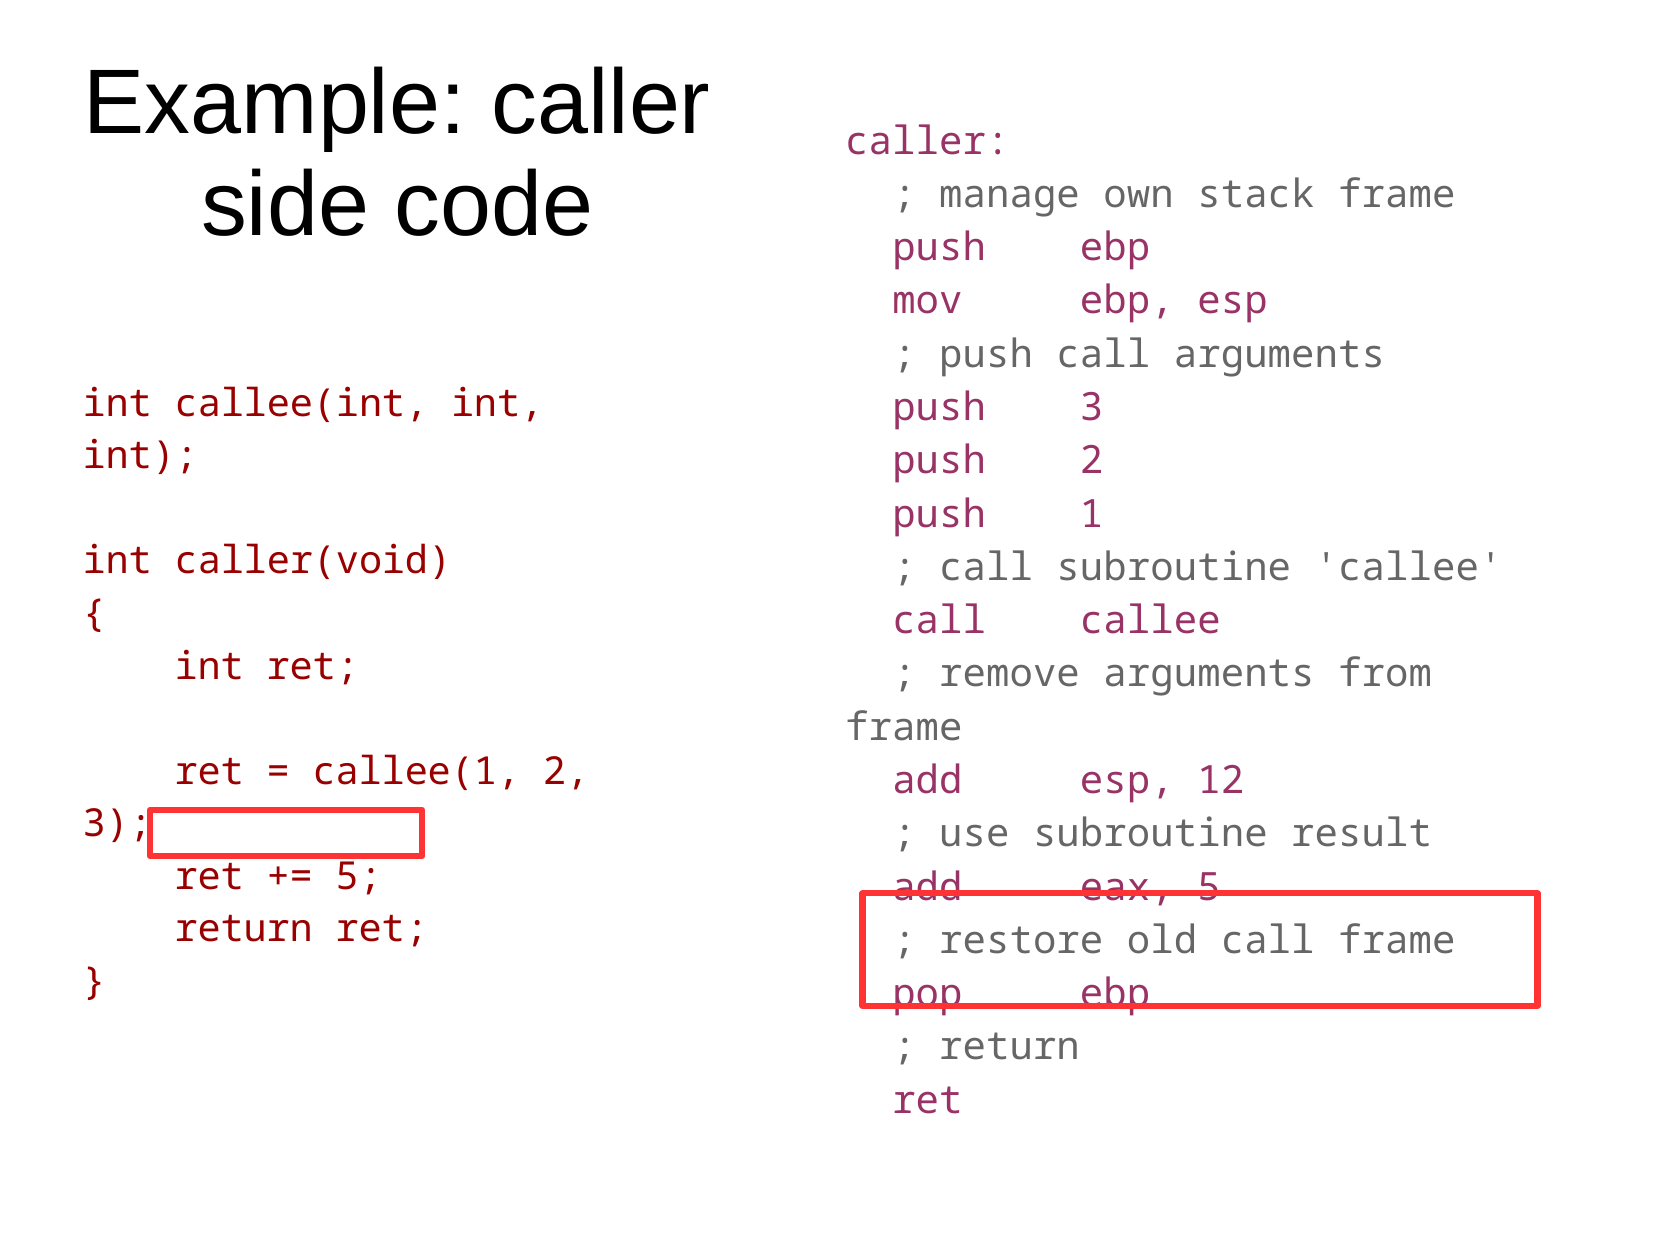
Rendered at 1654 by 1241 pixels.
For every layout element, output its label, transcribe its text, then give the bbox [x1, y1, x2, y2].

list caller: ; manage own stack frame push ebp mov ebp, esp ; push call arguments push 3 push 2 push 1 ; call subroutine 'callee' call callee ; remove arguments from frame add esp, 12 ; use subroutine result add eax, 5 ; restore old call frame pop ebp ; return ret [845, 112, 1572, 1126]
title Example: caller side code [82, 49, 713, 257]
list int callee(int, int, int); int caller(void) { int ret; ret = callee(1, 2, 3); ret += 5; return ret; } [82, 375, 638, 1010]
